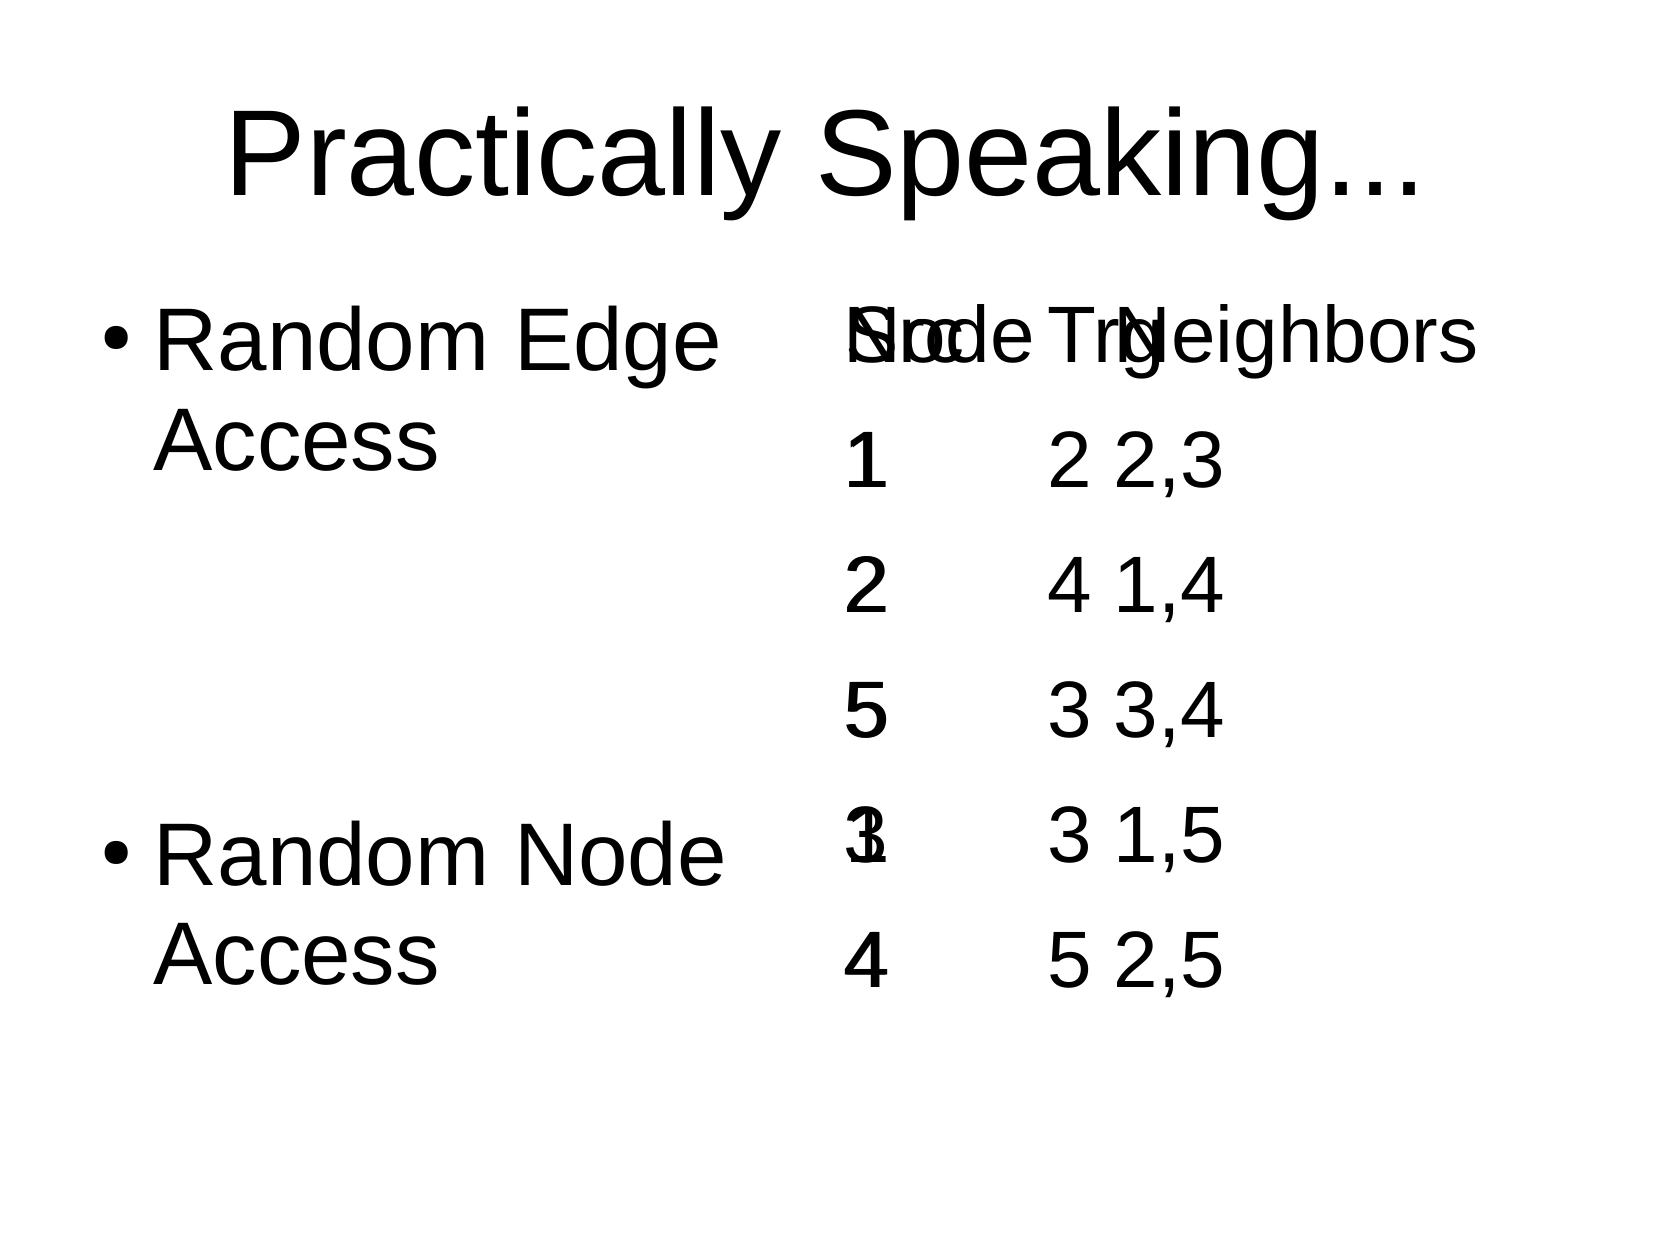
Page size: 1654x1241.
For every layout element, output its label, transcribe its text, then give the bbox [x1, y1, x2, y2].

list Node Neighbors 1 2,3 2 1,4 5 3,4 3 1,5 4 2,5 [843, 290, 1570, 1010]
list Random Edge Access Random Node Access [82, 290, 809, 1010]
title Practically Speaking... [82, 49, 1571, 257]
